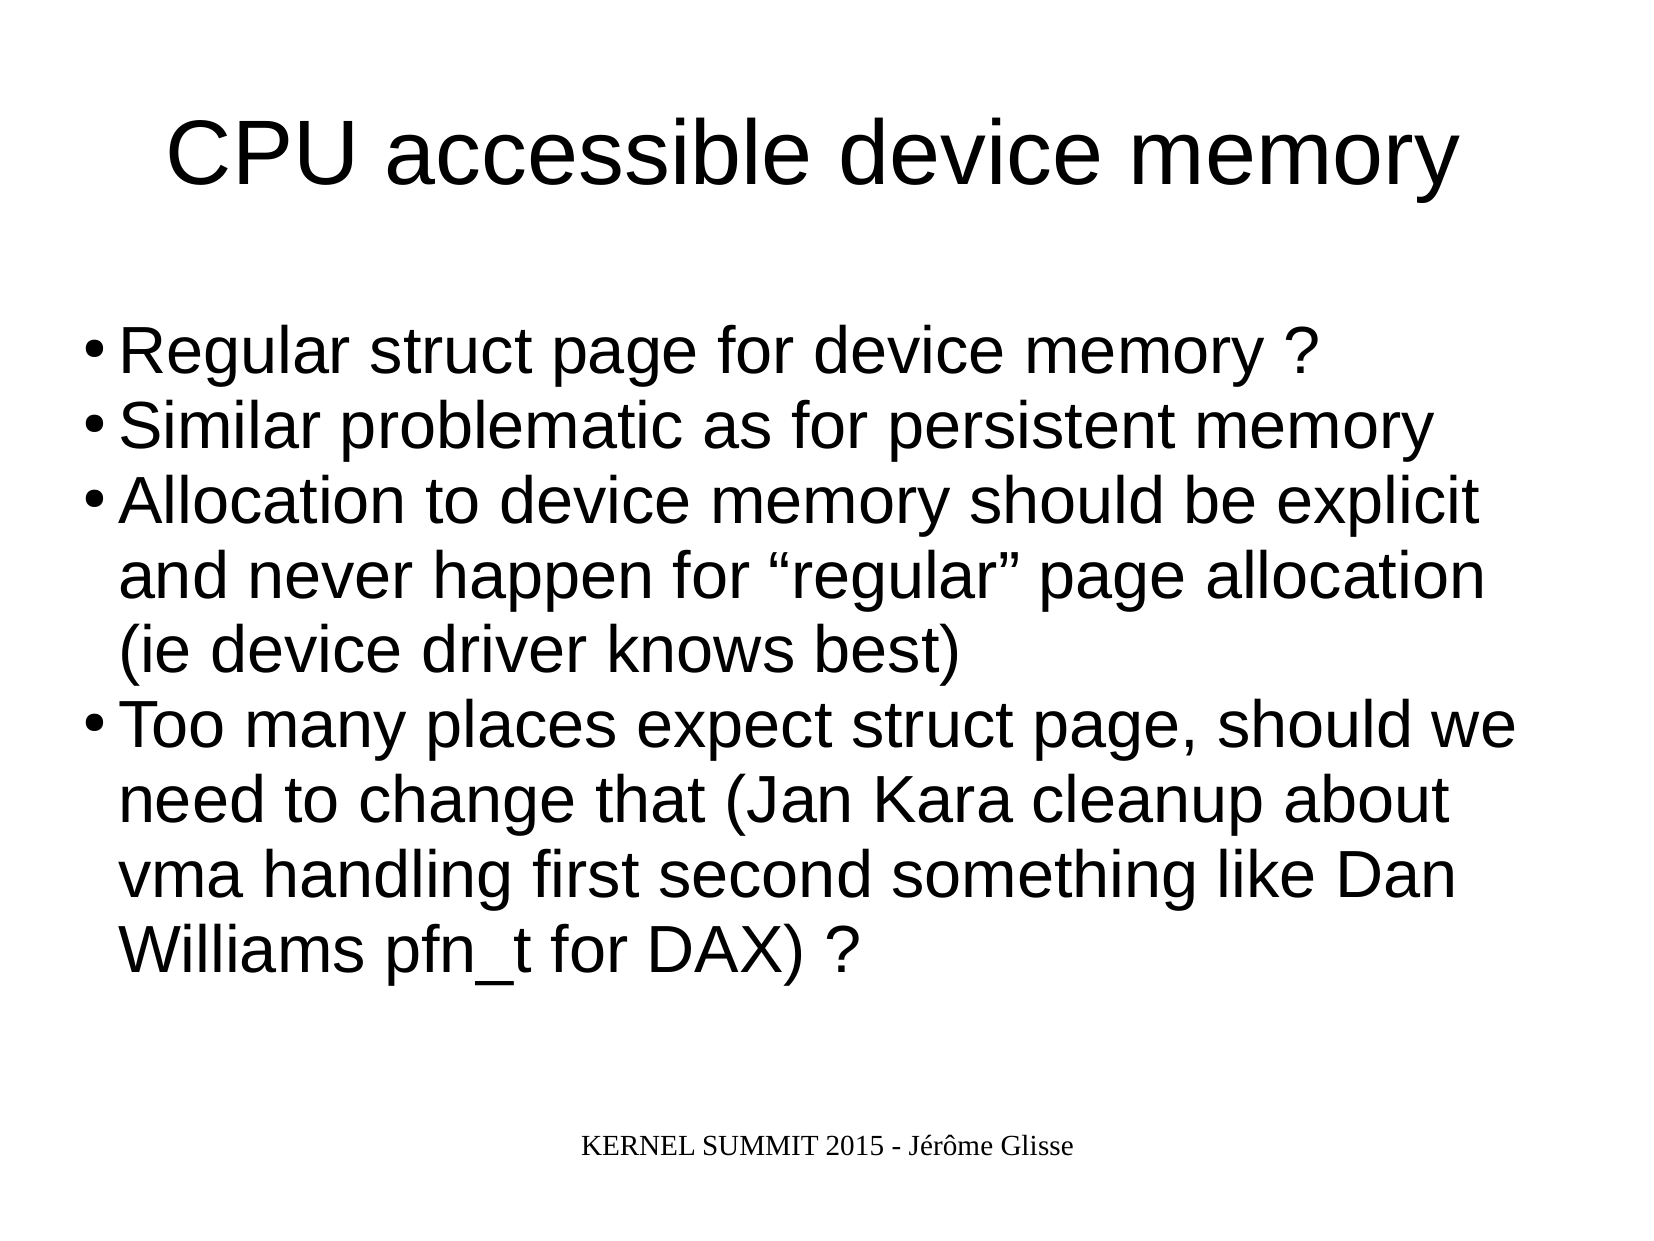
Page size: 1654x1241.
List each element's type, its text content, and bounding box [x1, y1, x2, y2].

subtitle Regular struct page for device memory ? Similar problematic as for persistent memory Allocation to device memory should be explicit and never happen for “regular” page allocation (ie device driver knows best) Too many places expect struct page, should we need to change that (Jan Kara cleanup about vma handling first second something like Dan Williams pfn_t for DAX) ? [82, 238, 1571, 1062]
title CPU accessible device memory [82, 49, 1571, 238]
